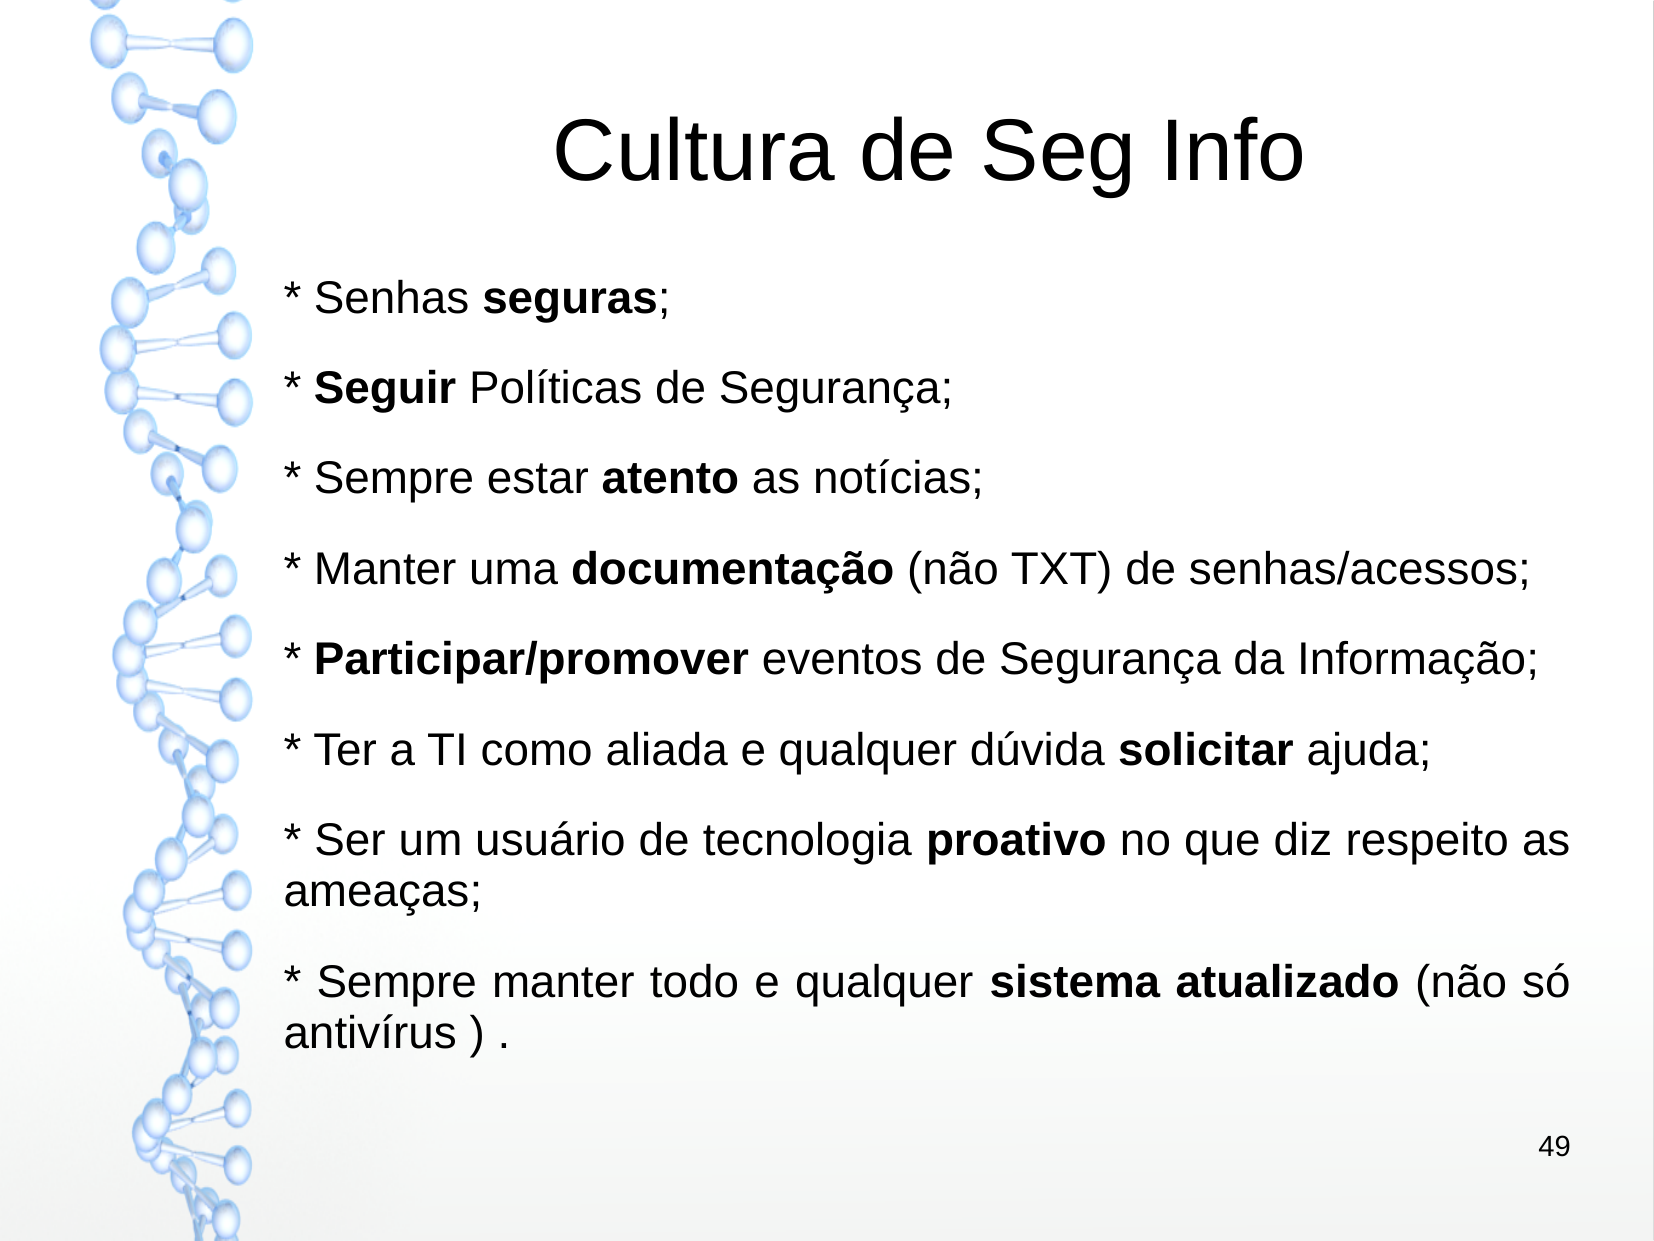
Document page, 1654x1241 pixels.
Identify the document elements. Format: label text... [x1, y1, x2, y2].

list * Senhas seguras; * Seguir Políticas de Segurança; * Sempre estar atento as notícias; * Manter uma documentação (não TXT) de senhas/acessos; * Participar/promover eventos de Segurança da Informação; * Ter a TI como aliada e qualquer dúvida solicitar ajuda; * Ser um usuário de tecnologia proativo no que diz respeito as ameaças; * Sempre manter todo e qualquer sistema atualizado (não só antivírus ) . [283, 271, 1571, 1075]
title Cultura de Seg Info [265, 47, 1595, 252]
picture [0, 0, 1654, 1241]
